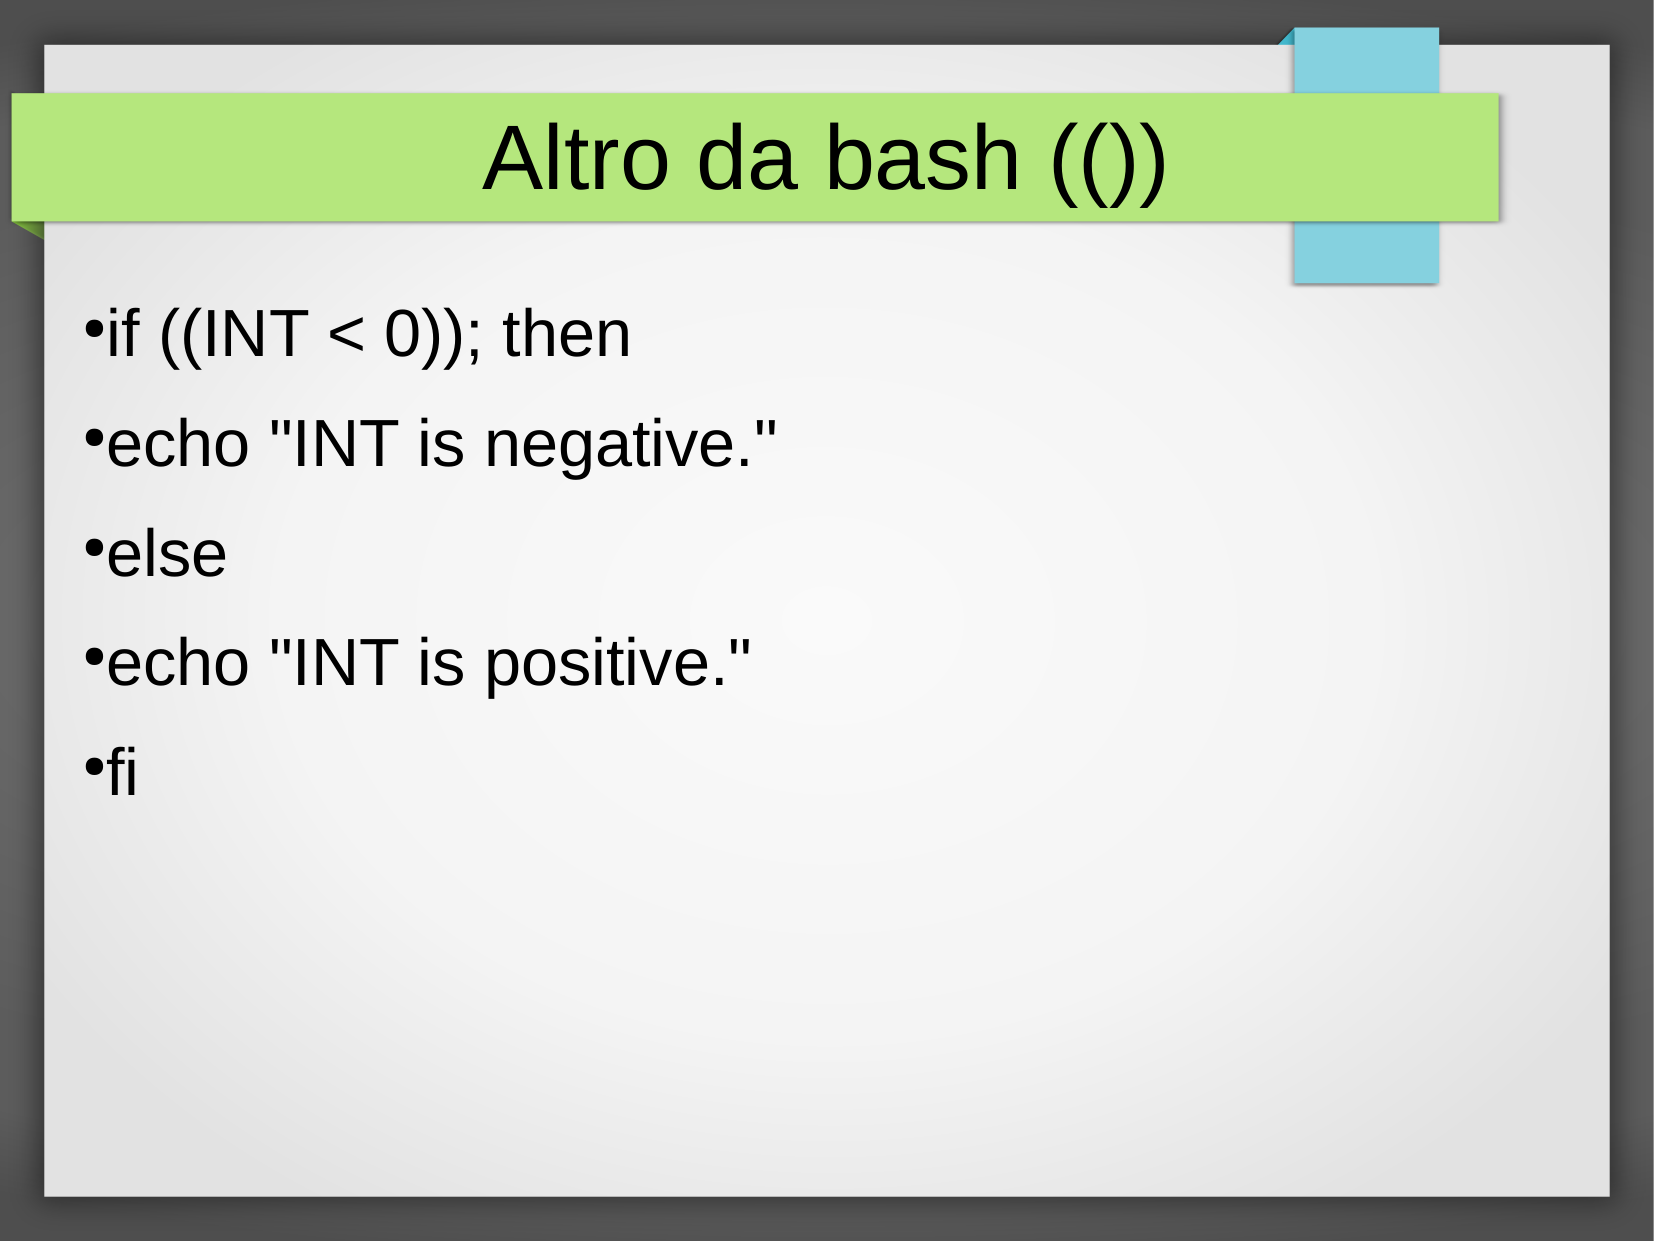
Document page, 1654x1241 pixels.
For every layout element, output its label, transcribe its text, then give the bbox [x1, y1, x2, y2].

list if ((INT < 0)); then echo "INT is negative." else echo "INT is positive." fi [82, 290, 1571, 1010]
title Altro da bash (()) [82, 49, 1571, 257]
picture [0, 0, 1654, 1241]
